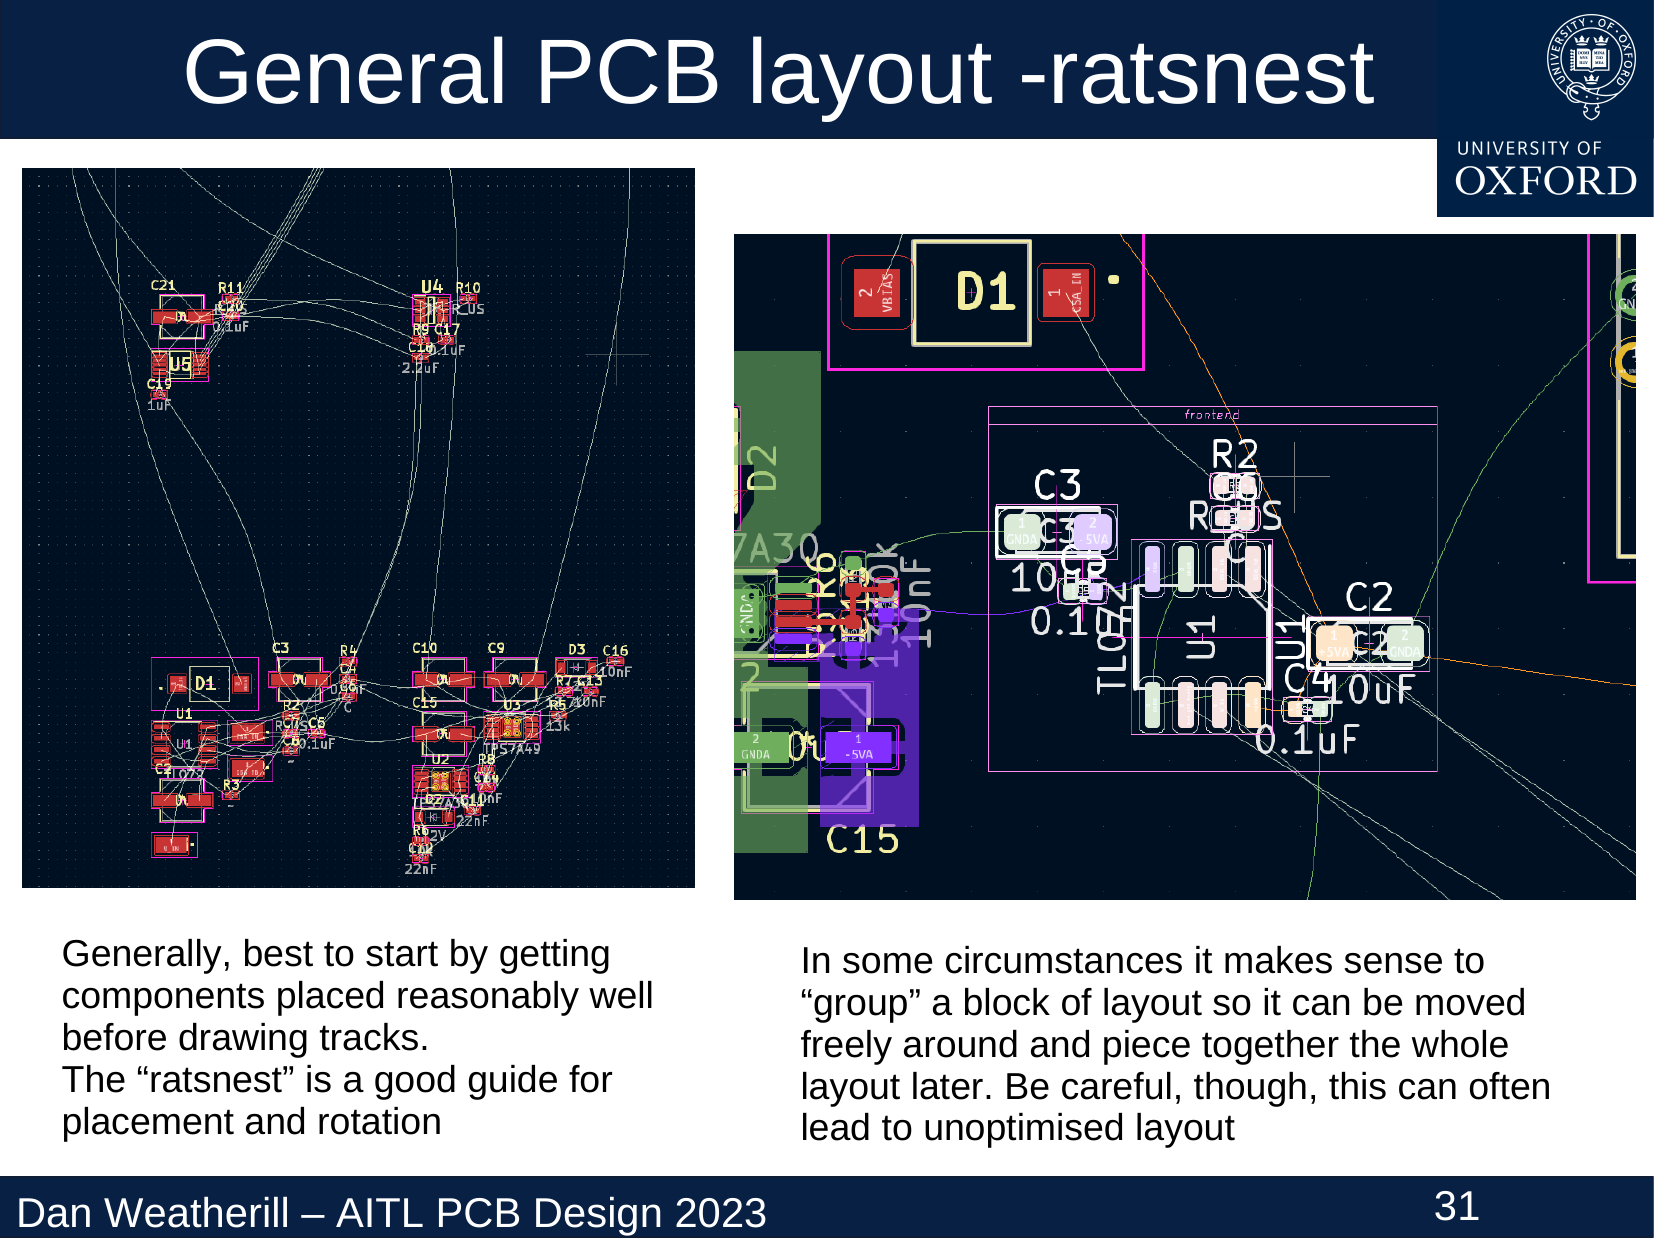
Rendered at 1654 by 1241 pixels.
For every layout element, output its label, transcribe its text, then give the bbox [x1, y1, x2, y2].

text_box In some circumstances it makes sense to “group” a block of layout so it can be moved freely around and piece together the whole layout later. Be careful, though, this can often lead to unoptimised layout [785, 932, 1579, 1157]
picture [22, 168, 695, 888]
text_box Generally, best to start by getting components placed reasonably well before drawing tracks. The “ratsnest” is a good guide for placement and rotation [46, 926, 691, 1151]
picture [1437, 0, 1654, 217]
title General PCB layout -ratsnest [35, 0, 1524, 177]
picture [734, 234, 1636, 900]
